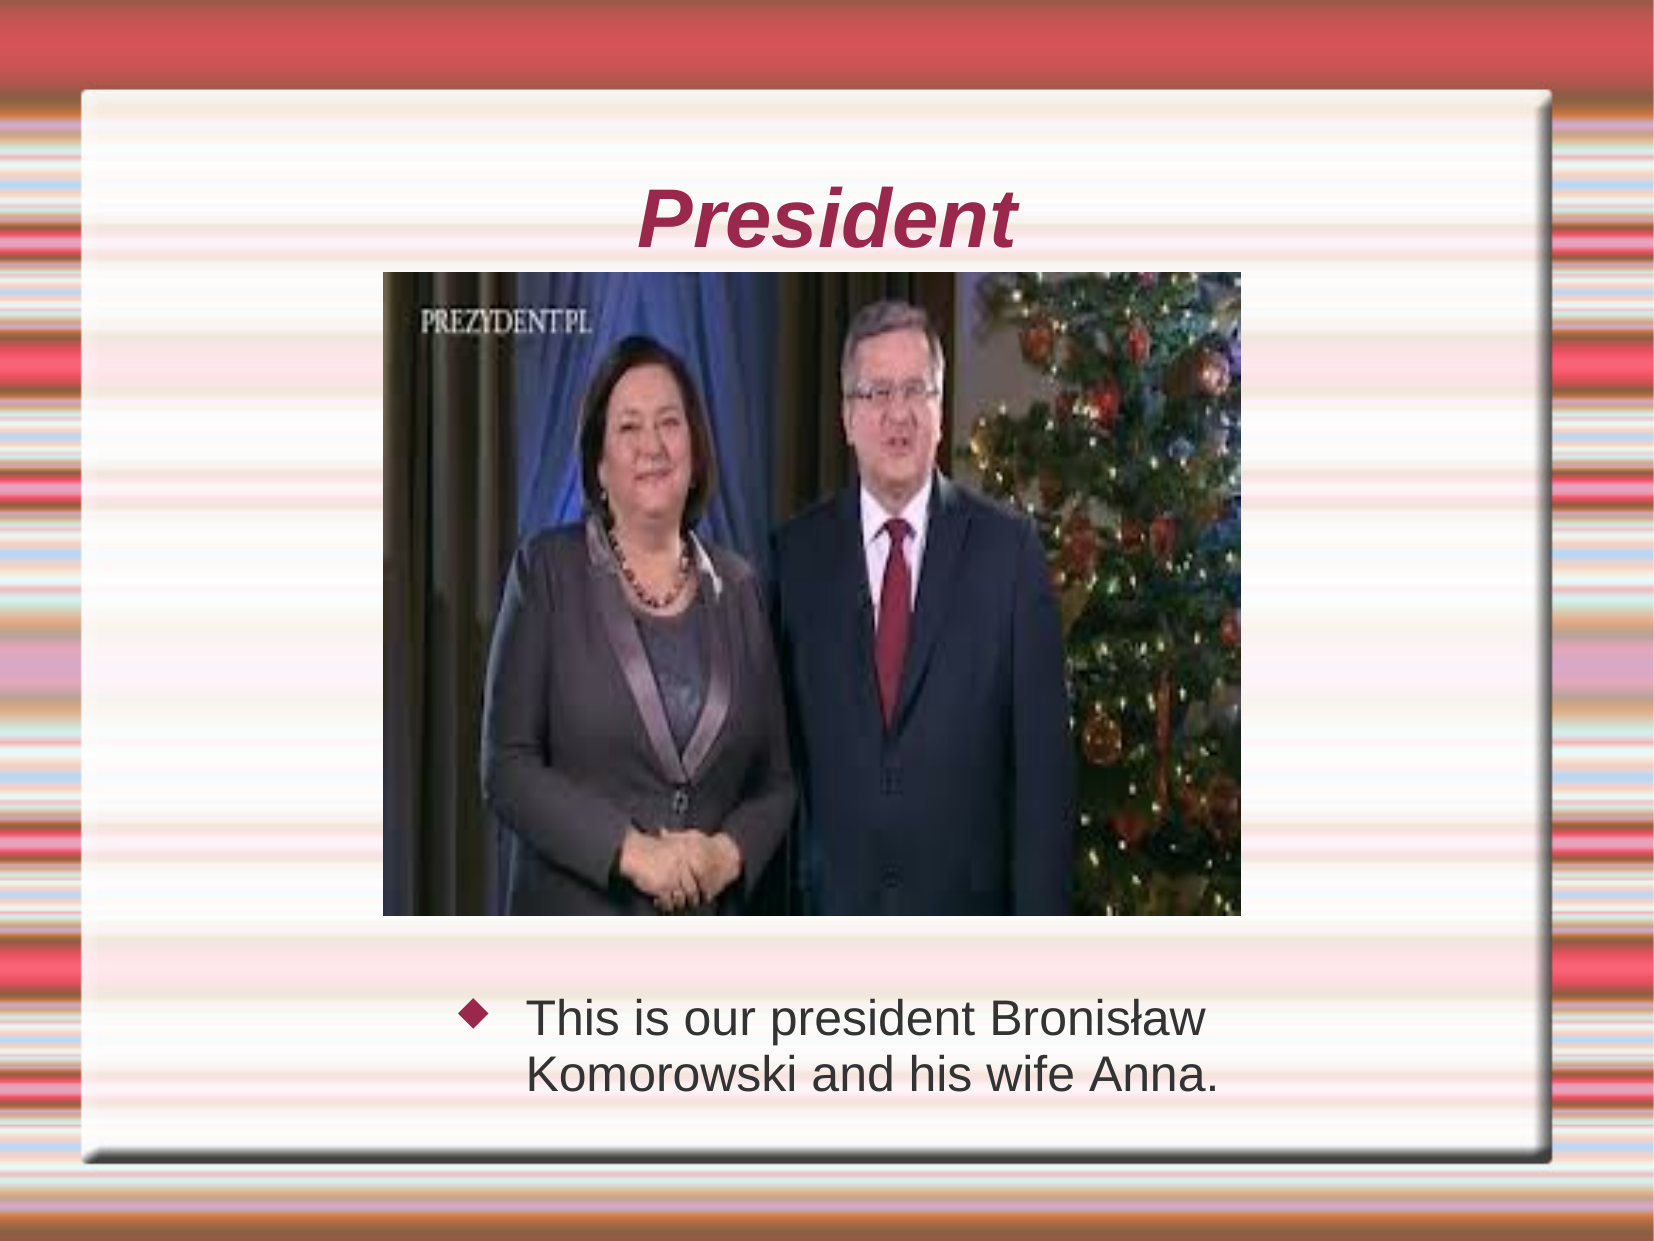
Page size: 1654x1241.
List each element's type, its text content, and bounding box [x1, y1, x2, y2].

title President [121, 114, 1534, 322]
list This is our president Bronisław Komorowski and his wife Anna. [442, 990, 1300, 1123]
picture [0, 0, 1654, 1241]
